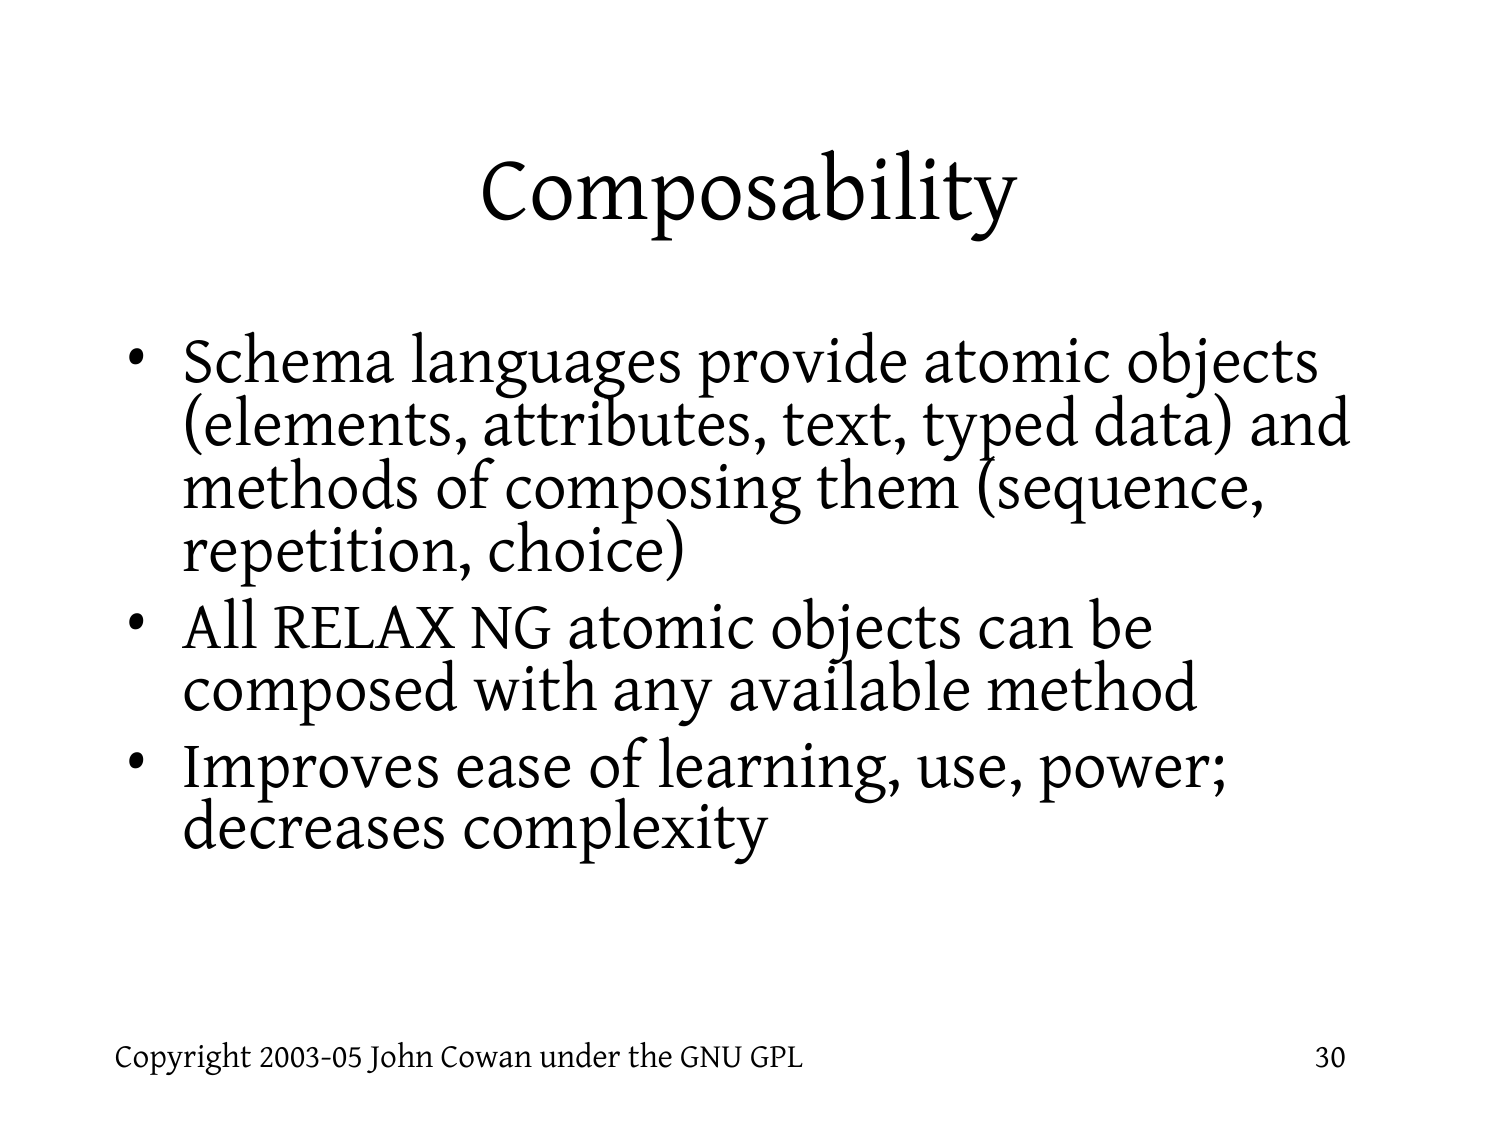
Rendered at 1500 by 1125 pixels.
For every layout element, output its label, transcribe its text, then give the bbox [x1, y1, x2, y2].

title Composability [112, 99, 1388, 288]
list Schema languages provide atomic objects (elements, attributes, text, typed data) and methods of composing them (sequence, repetition, choice) All RELAX NG atomic objects can be composed with any available method Improves ease of learning, use, power; decreases complexity [112, 324, 1388, 1000]
